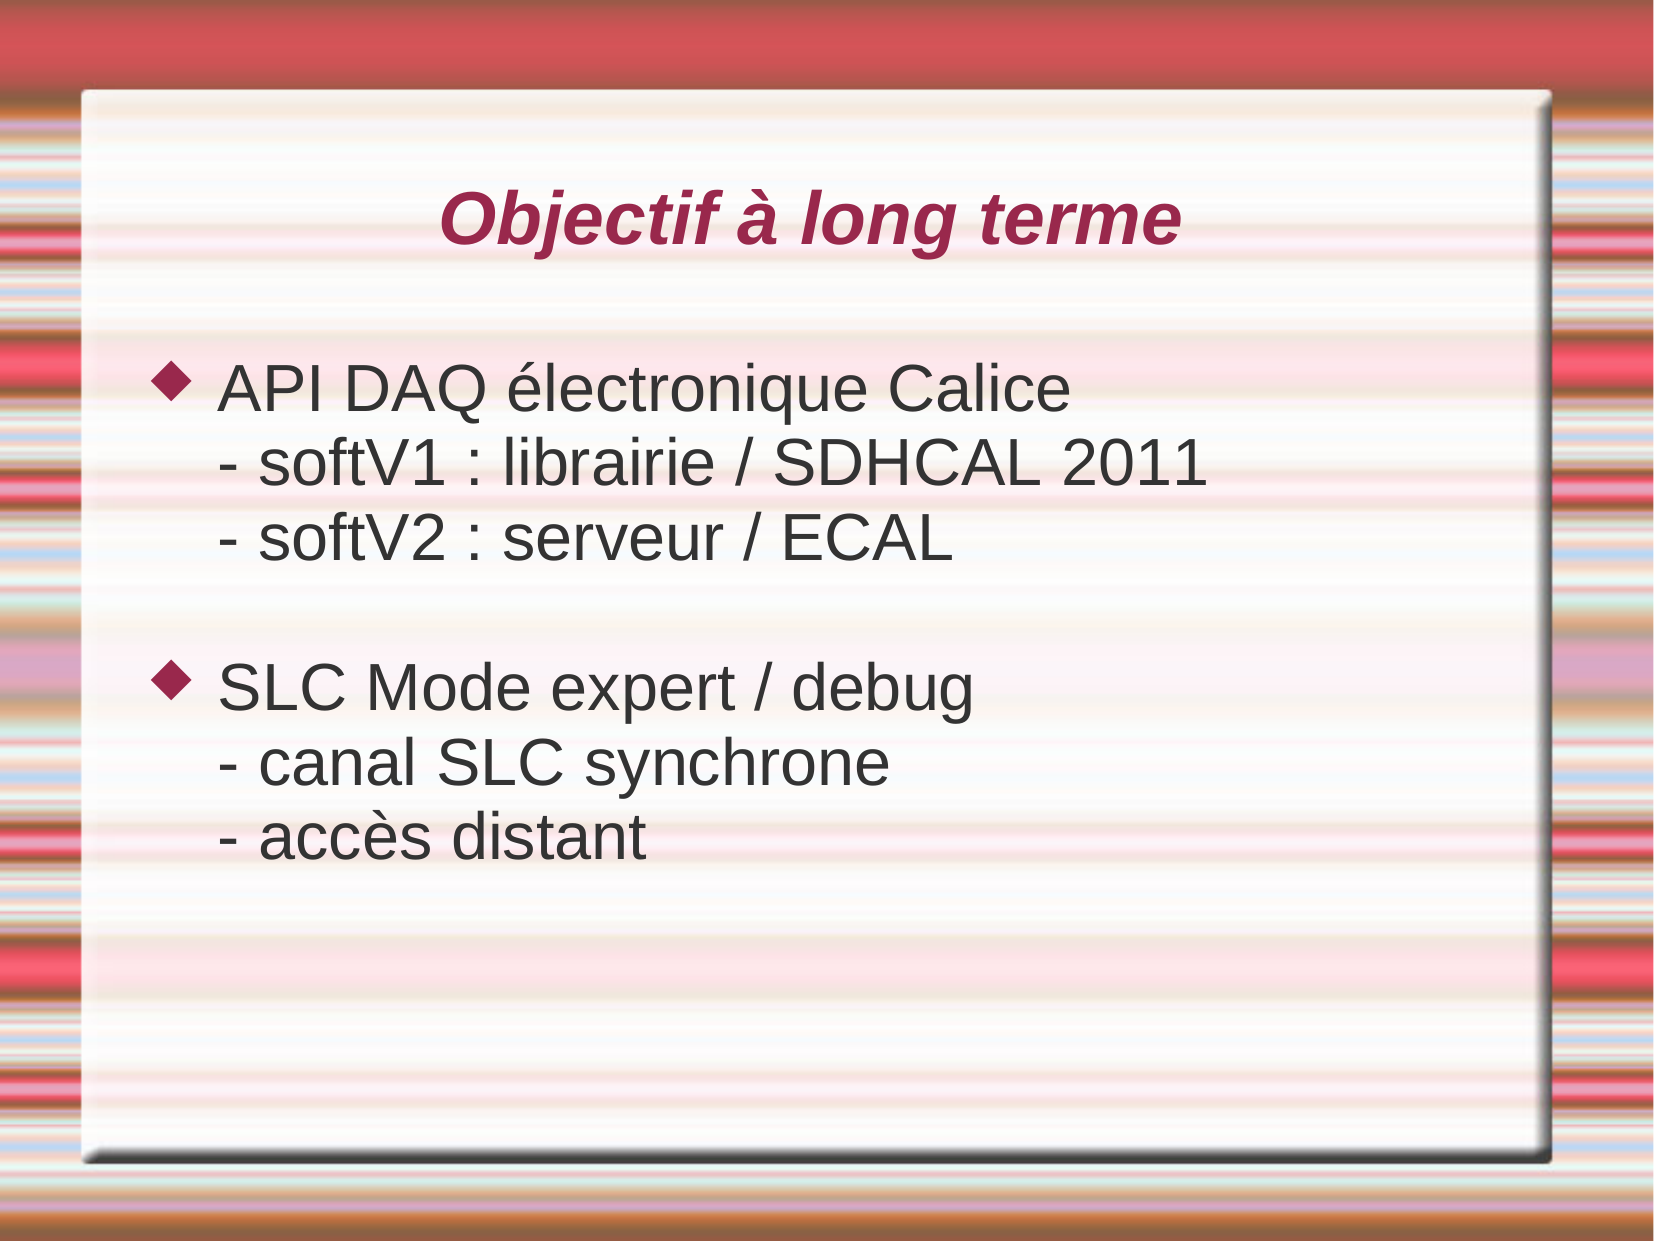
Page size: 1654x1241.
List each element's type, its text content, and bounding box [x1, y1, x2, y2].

title Objectif à long terme [88, 114, 1534, 322]
list API DAQ électronique Calice - softV1 : librairie / SDHCAL 2011 - softV2 : serveur / ECAL SLC Mode expert / debug - canal SLC synchrone - accès distant [134, 350, 1516, 1133]
picture [0, 0, 1654, 1241]
